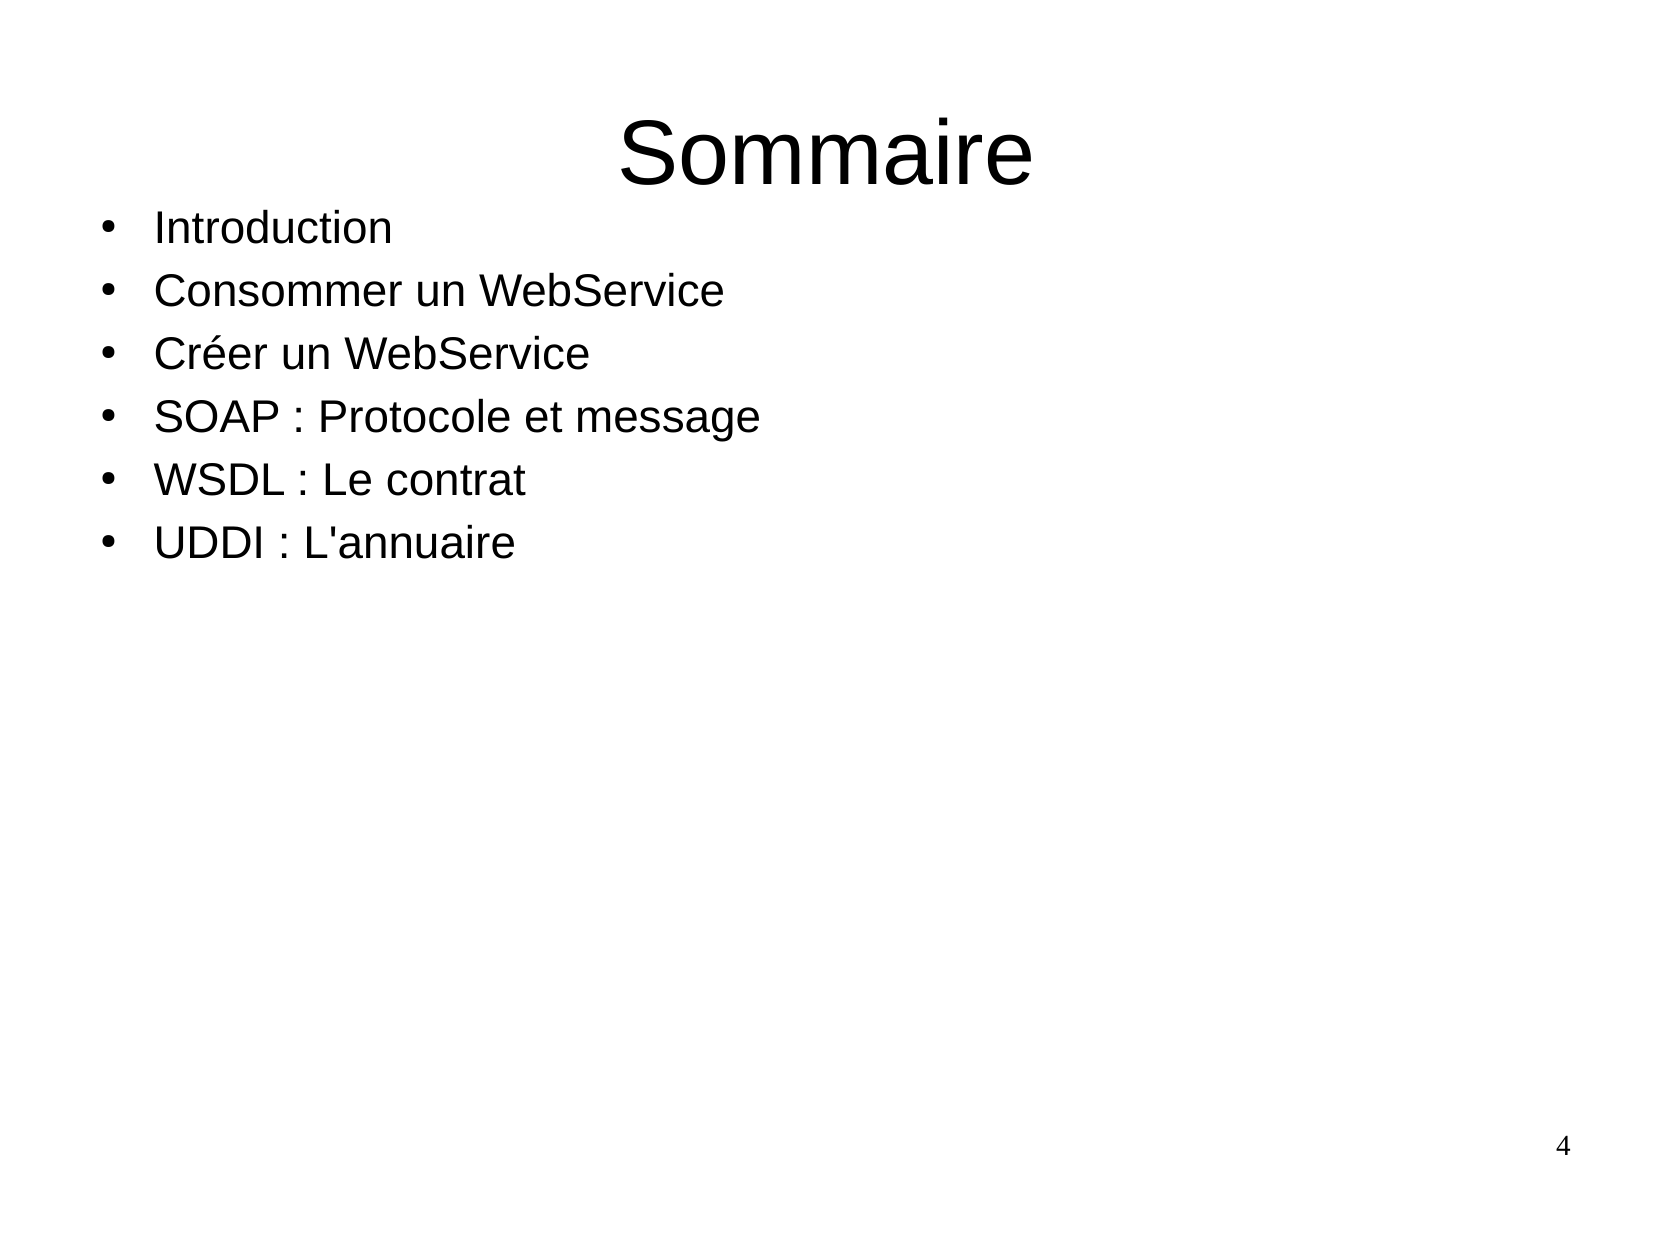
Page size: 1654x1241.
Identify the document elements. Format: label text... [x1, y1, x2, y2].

list Introduction Consommer un WebService Créer un WebService SOAP : Protocole et message WSDL : Le contrat UDDI : L'annuaire [82, 201, 1571, 1034]
title Sommaire [82, 49, 1571, 201]
